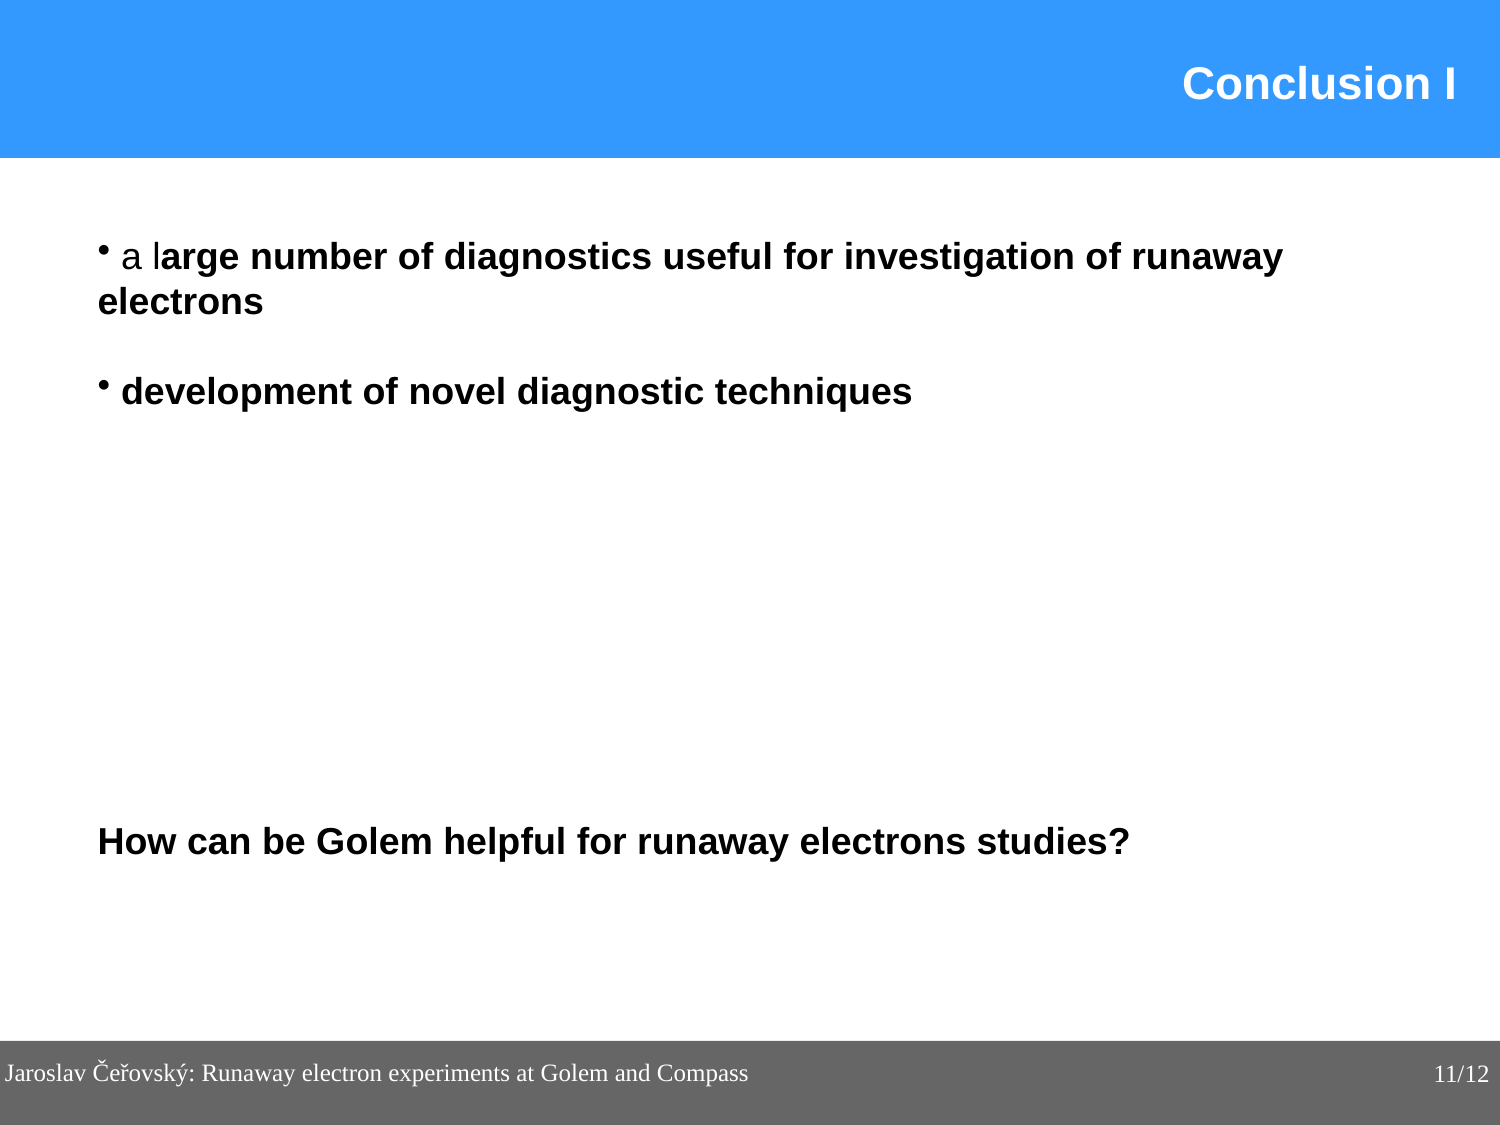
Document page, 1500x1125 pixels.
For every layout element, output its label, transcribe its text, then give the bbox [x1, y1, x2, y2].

text_box Conclusion I [825, 54, 1483, 108]
text_box a large number of diagnostics useful for investigation of runaway electrons development of novel diagnostic techniques How can be Golem helpful for runaway electrons studies? [82, 224, 1418, 870]
text_box [60, 210, 1456, 900]
